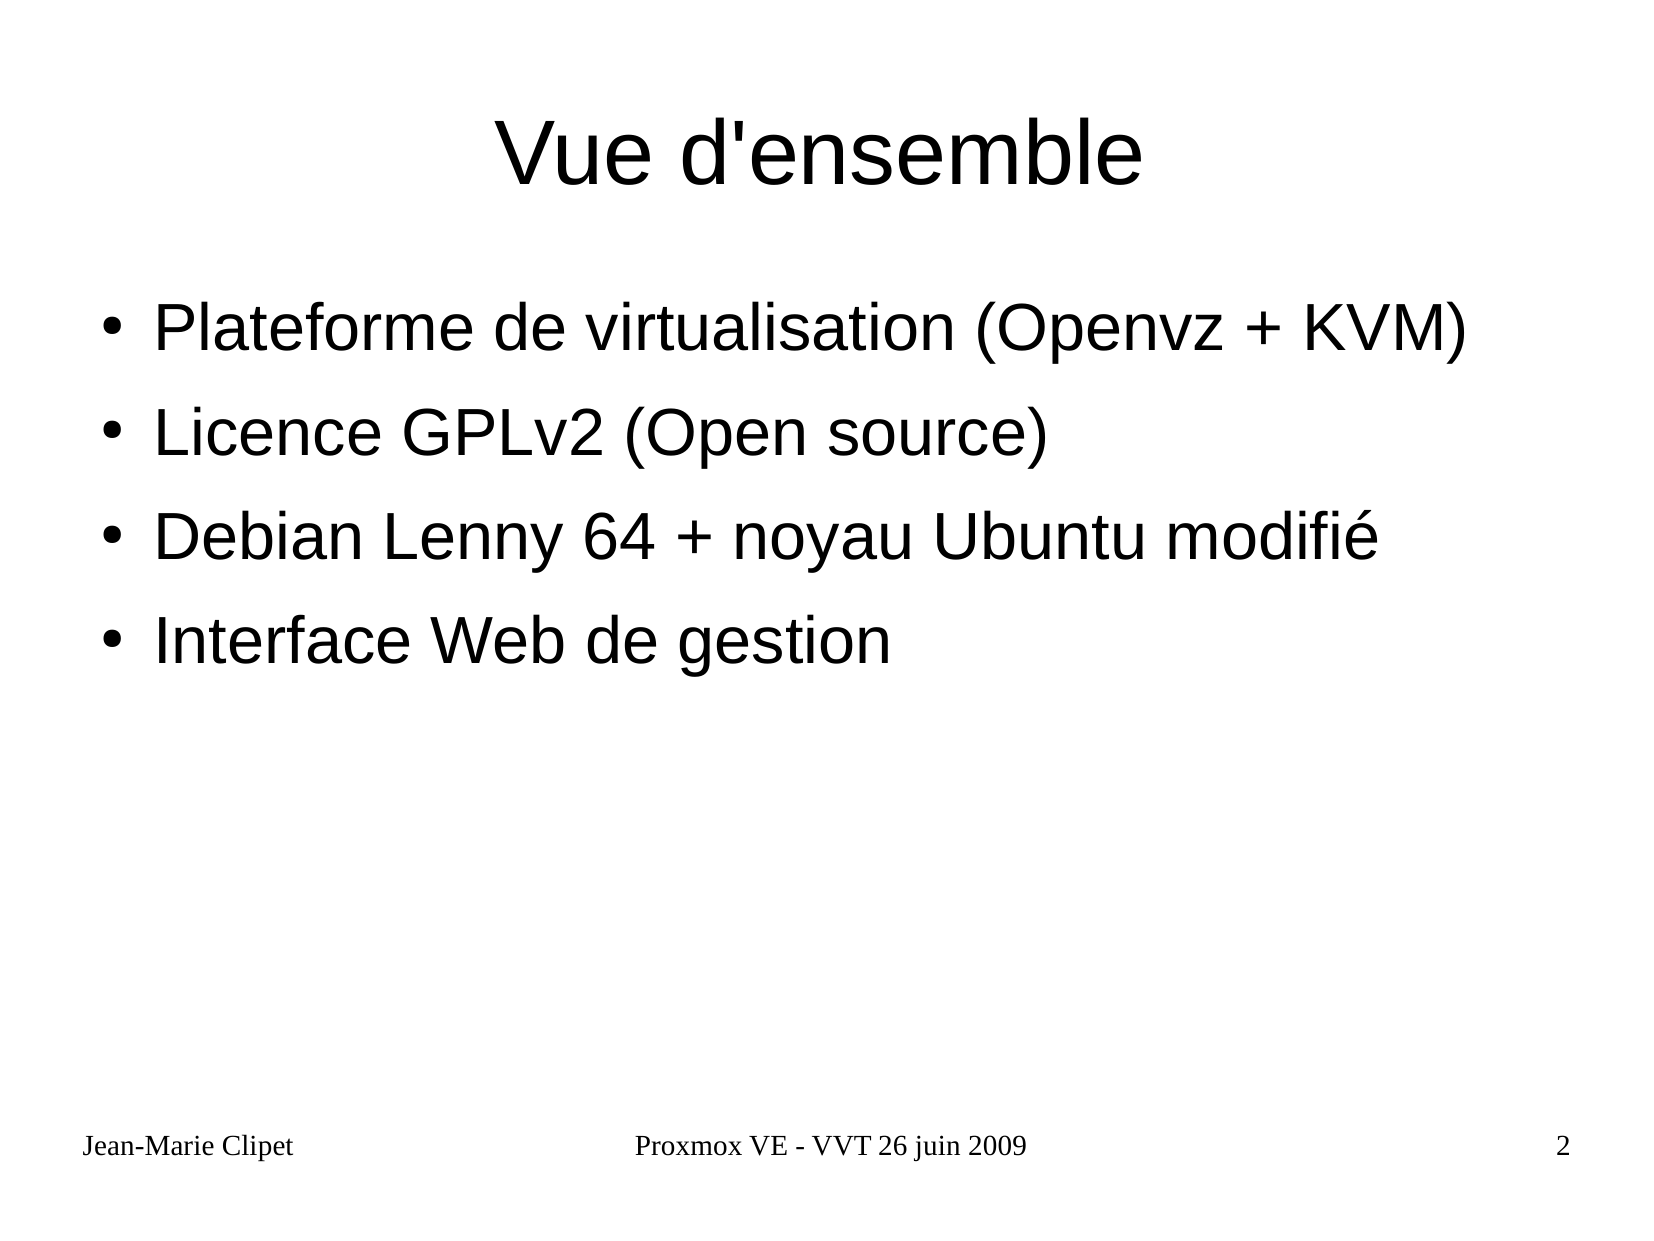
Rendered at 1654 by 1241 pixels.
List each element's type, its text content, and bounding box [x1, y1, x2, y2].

title Vue d'ensemble [82, 56, 1571, 250]
list Plateforme de virtualisation (Openvz + KVM) Licence GPLv2 (Open source) Debian Lenny 64 + noyau Ubuntu modifié Interface Web de gestion [82, 290, 1571, 1094]
